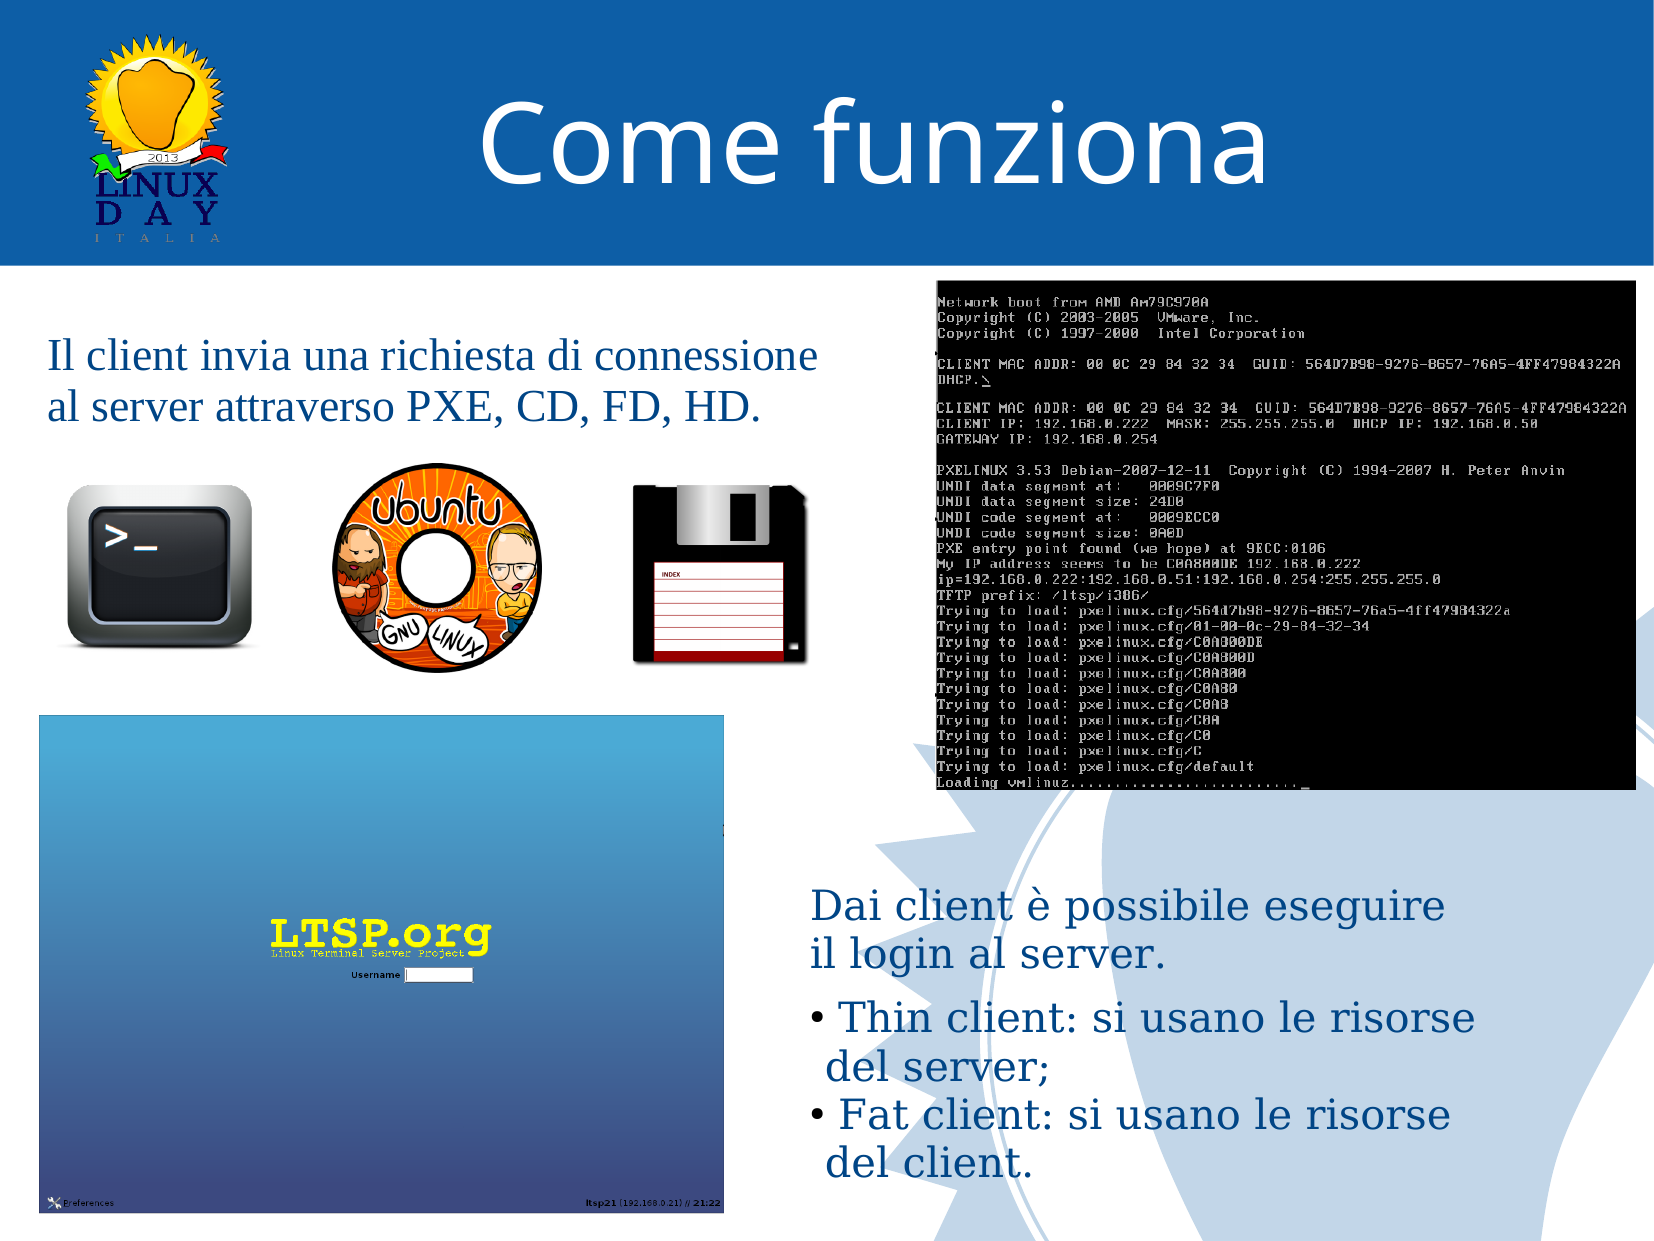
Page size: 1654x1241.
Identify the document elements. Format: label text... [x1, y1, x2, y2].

text_box Dai client è possibile eseguire il login al server. Thin client: si usano le risorse del server; Fat client: si usano le risorse del client. [809, 881, 1551, 1241]
picture [39, 715, 724, 1214]
text_box Il client invia una richiesta di connessione al server attraverso PXE, CD, FD, HD. [47, 329, 935, 432]
title Come funziona [475, 62, 1334, 218]
picture [76, 13, 237, 262]
picture [631, 483, 810, 667]
picture [51, 451, 273, 673]
picture [332, 463, 542, 673]
picture [935, 279, 1636, 790]
